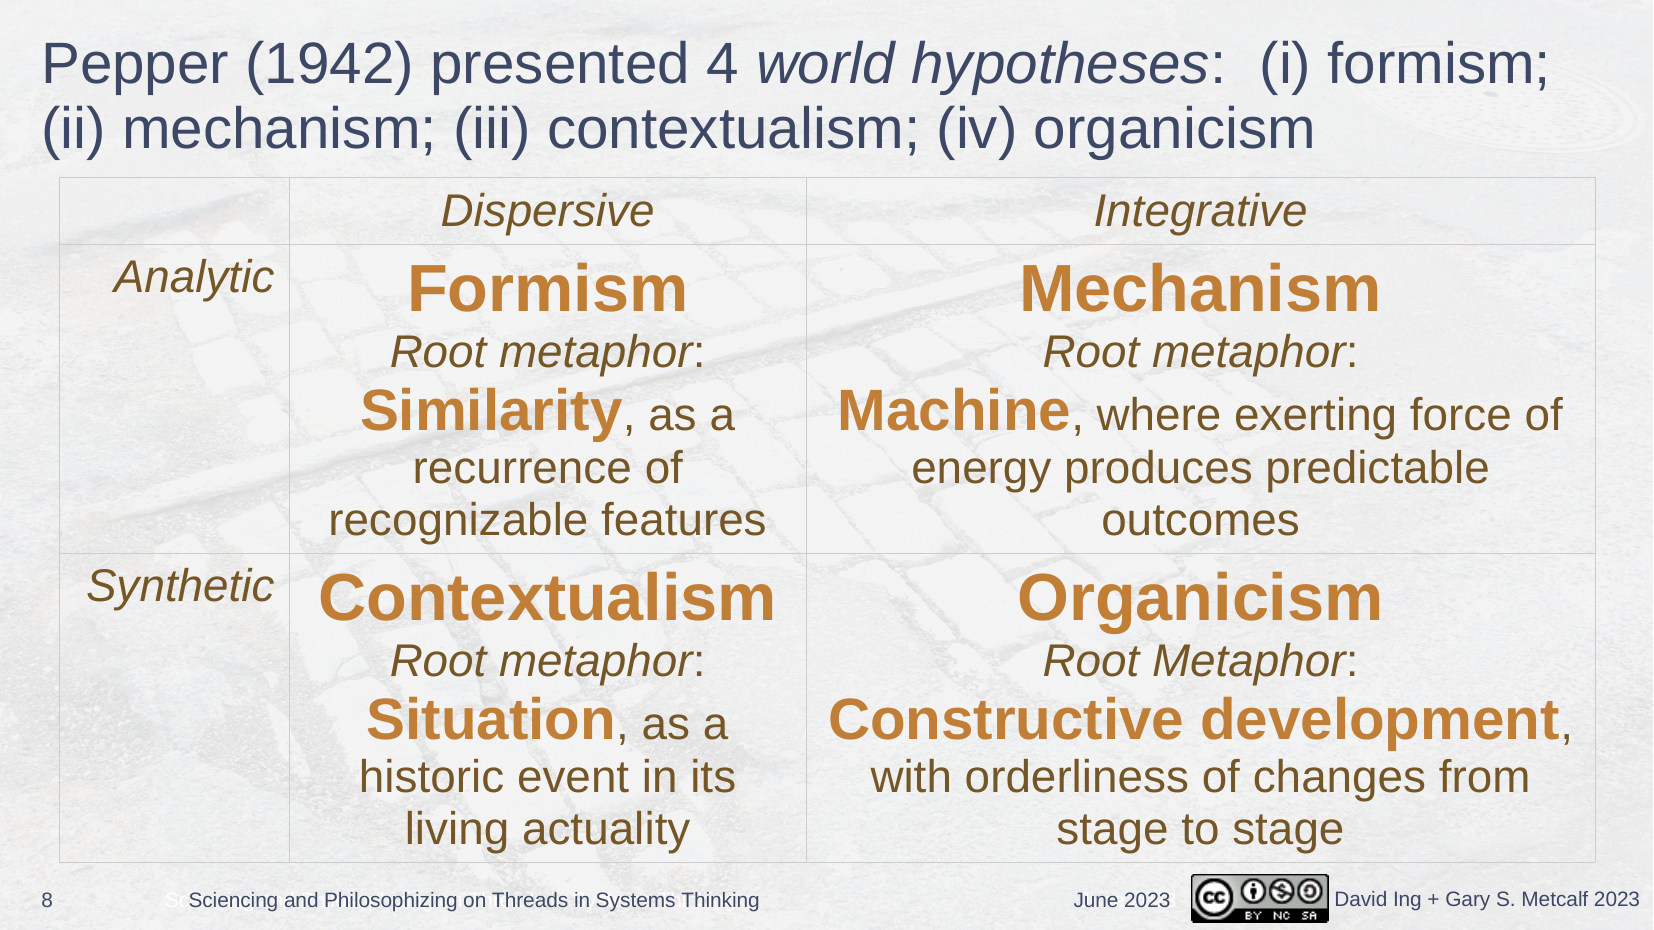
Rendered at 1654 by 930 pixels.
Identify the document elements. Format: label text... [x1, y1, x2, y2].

table_cell Analytic [60, 245, 289, 553]
table_header Integrative [807, 178, 1595, 244]
title Pepper (1942) presented 4 world hypotheses: (i) formism; (ii) mechanism; (iii) contextualism; (iv) organicism [41, 30, 1612, 176]
picture [0, 0, 1653, 930]
table_cell Mechanism Root metaphor: Machine, where exerting force of energy produces predictable outcomes [807, 245, 1595, 553]
table_header Dispersive [290, 178, 806, 244]
table_cell Contextualism Root metaphor: Situation, as a historic event in its living actuality [290, 554, 806, 862]
table_cell Synthetic [60, 554, 289, 862]
table_cell Organicism Root Metaphor: Constructive development, with orderliness of changes from stage to stage [807, 554, 1595, 862]
table_header [60, 178, 289, 244]
table_cell Formism Root metaphor: Similarity, as a recurrence of recognizable features [290, 245, 806, 553]
